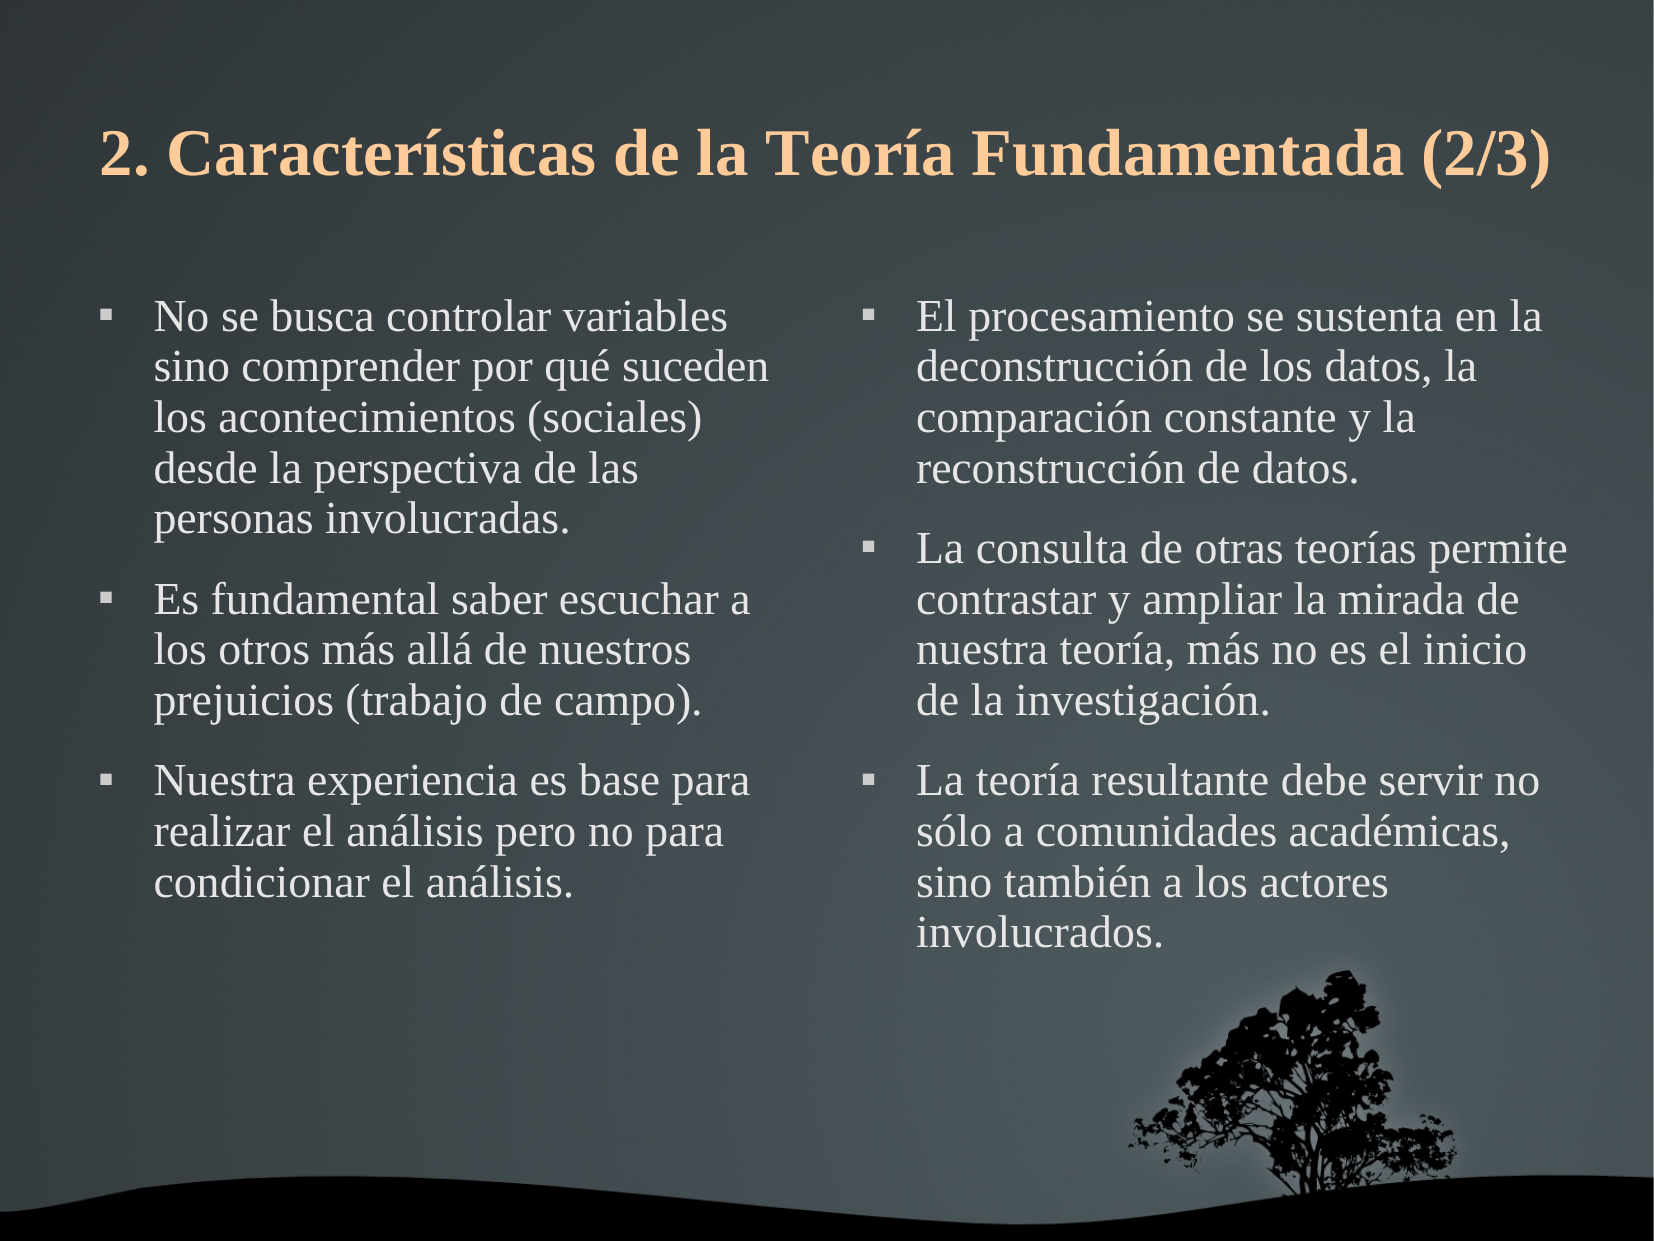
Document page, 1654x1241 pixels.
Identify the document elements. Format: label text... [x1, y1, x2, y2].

picture [0, 0, 1654, 1241]
list El procesamiento se sustenta en la deconstrucción de los datos, la comparación constante y la reconstrucción de datos. La consulta de otras teorías permite contrastar y ampliar la mirada de nuestra teoría, más no es el inicio de la investigación. La teoría resultante debe servir no sólo a comunidades académicas, sino también a los actores involucrados. [845, 290, 1572, 1109]
list No se busca controlar variables sino comprender por qué suceden los acontecimientos (sociales) desde la perspectiva de las personas involucradas. Es fundamental saber escuchar a los otros más allá de nuestros prejuicios (trabajo de campo). Nuestra experiencia es base para realizar el análisis pero no para condicionar el análisis. [82, 290, 809, 1109]
title 2. Características de la Teoría Fundamentada (2/3) [82, 49, 1571, 257]
